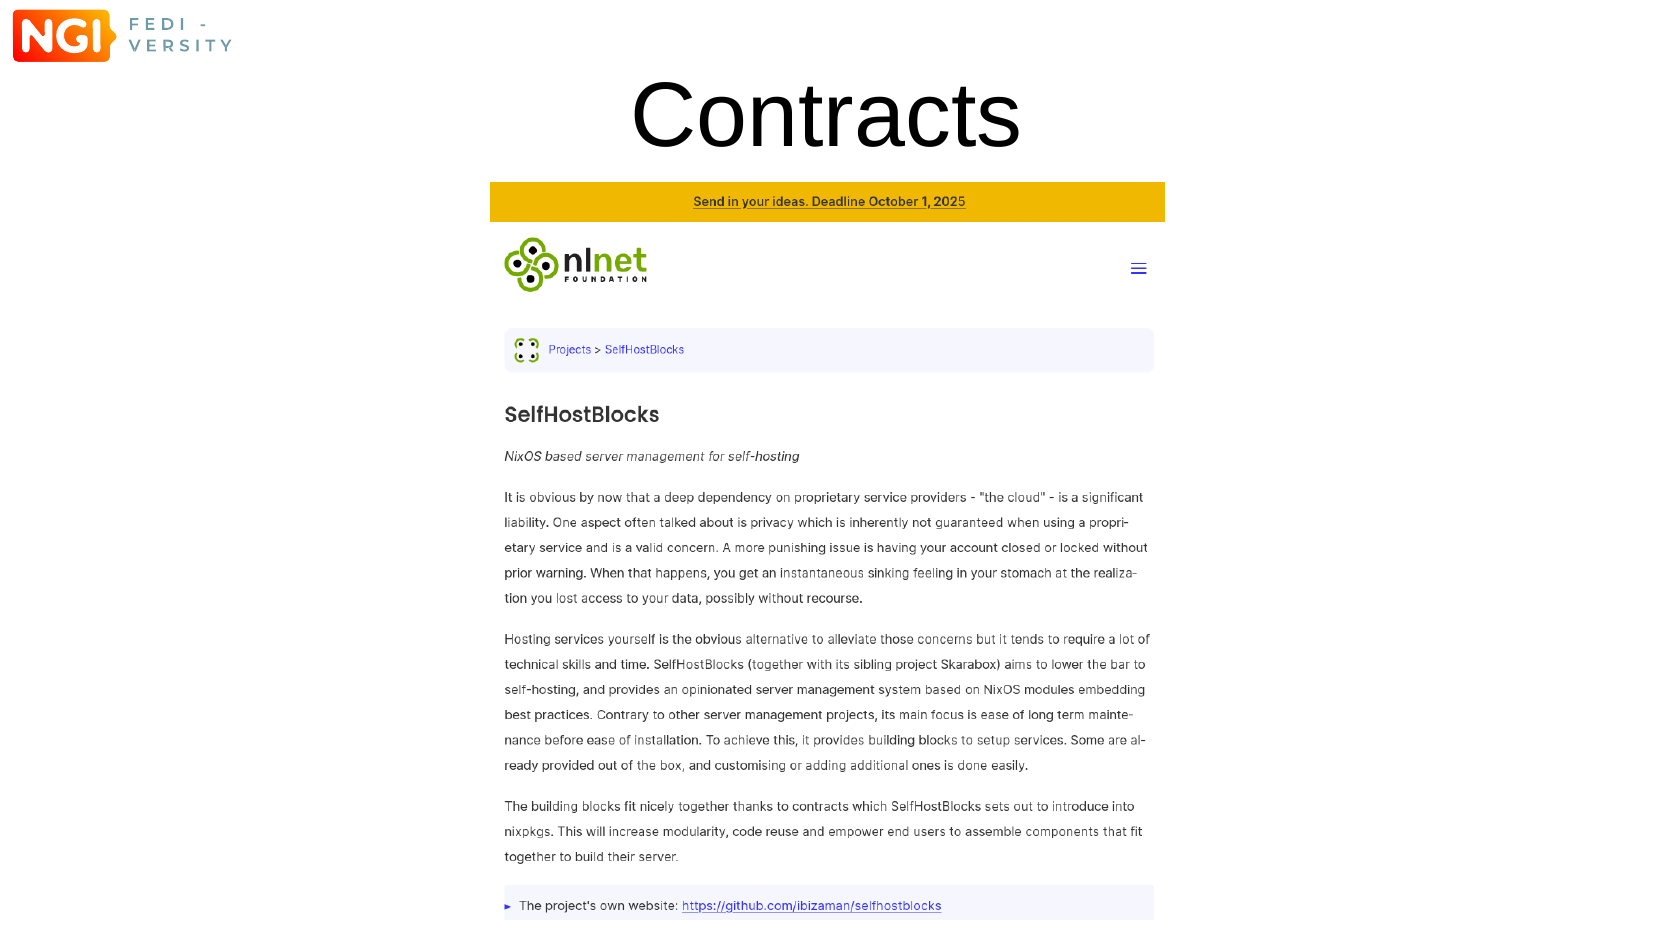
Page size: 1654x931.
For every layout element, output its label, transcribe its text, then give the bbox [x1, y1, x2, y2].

picture [12, 9, 232, 62]
picture [490, 182, 1165, 920]
title Contracts [82, 37, 1571, 193]
